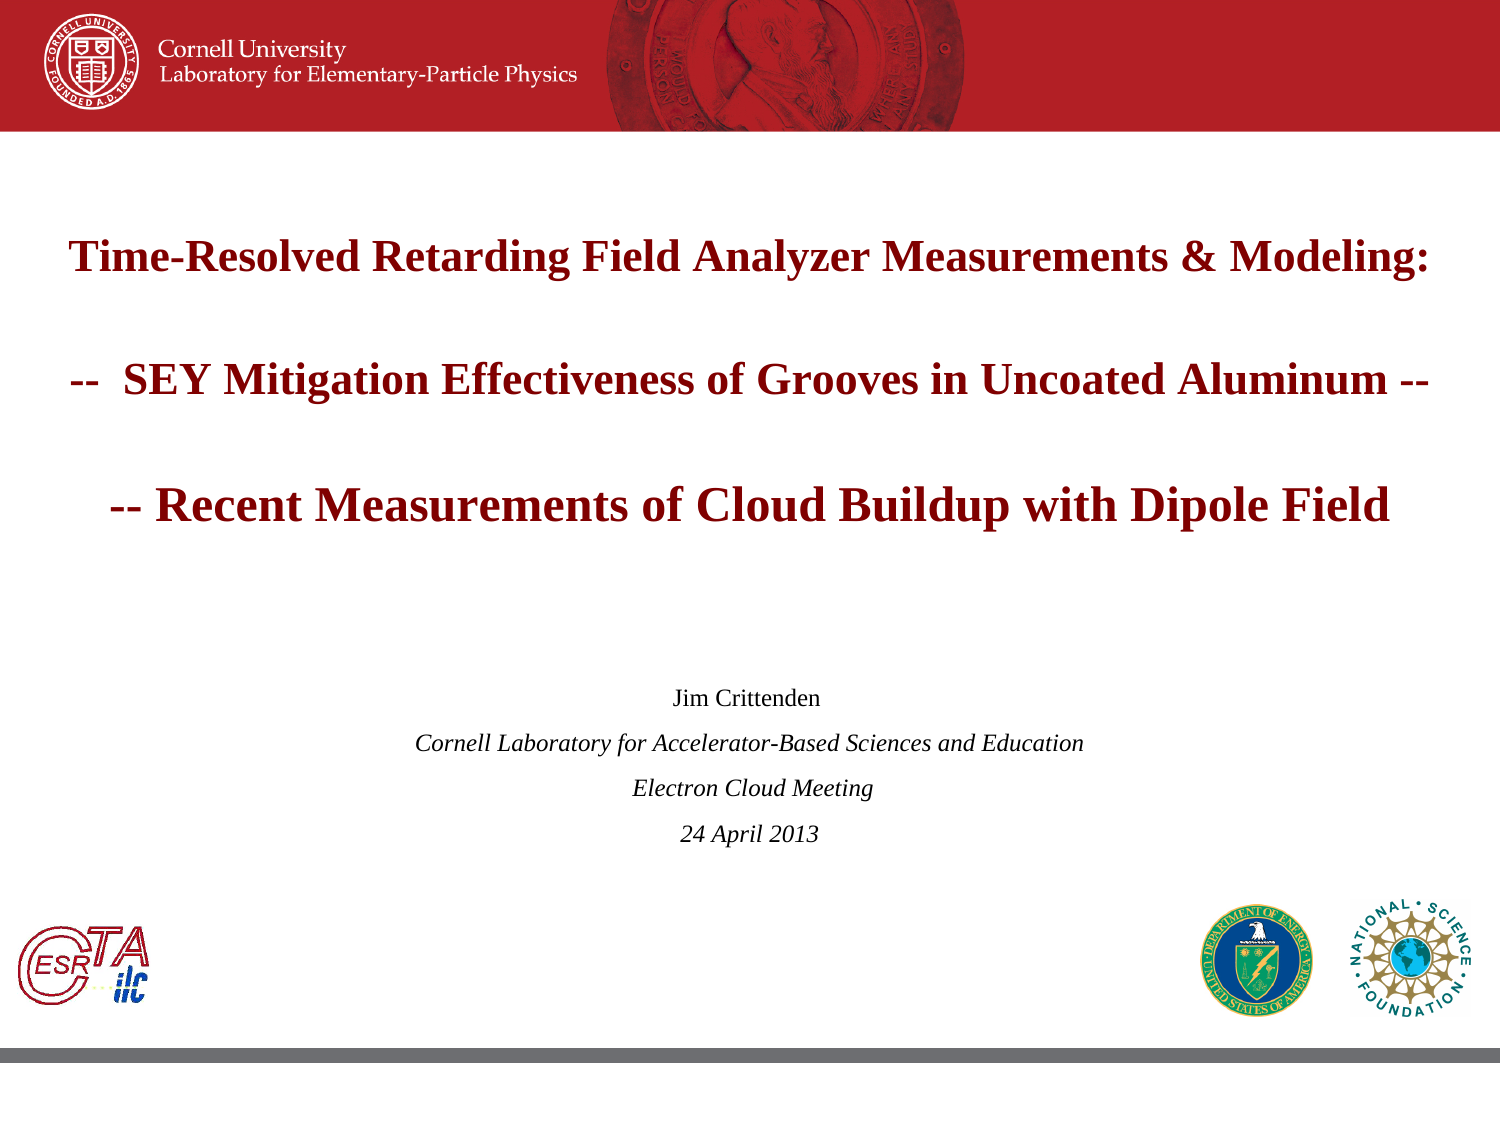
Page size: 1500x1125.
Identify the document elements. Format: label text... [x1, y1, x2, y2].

picture [0, 0, 1500, 132]
picture [1200, 904, 1313, 1017]
picture [8, 899, 151, 1036]
picture [1350, 899, 1471, 1017]
title Time-Resolved Retarding Field Analyzer Measurements & Modeling: -- SEY Mitigation Effectiveness of Grooves in Uncoated Aluminum -- -- Recent Measurements of Cloud Buildup with Dipole Field [0, 175, 1500, 570]
subtitle Jim Crittenden Cornell Laboratory for Accelerator-Based Sciences and Education Electron Cloud Meeting 24 April 2013 [300, 675, 1201, 855]
